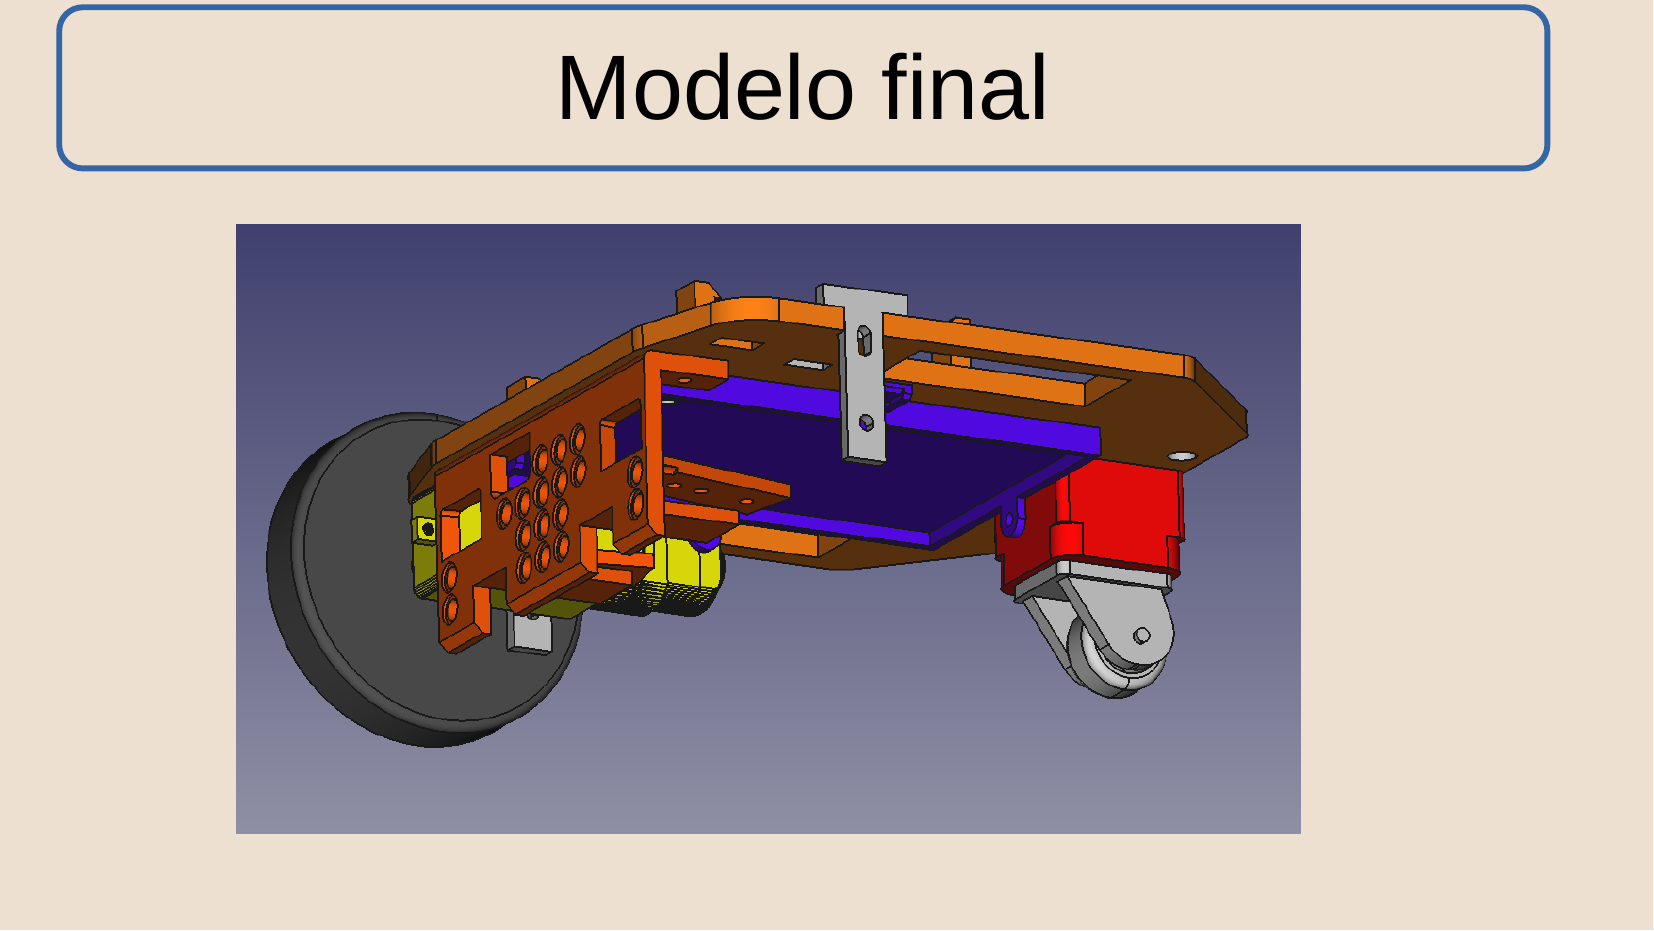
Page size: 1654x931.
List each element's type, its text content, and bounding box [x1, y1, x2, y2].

title Modelo final [59, 7, 1548, 169]
picture [236, 224, 1301, 834]
